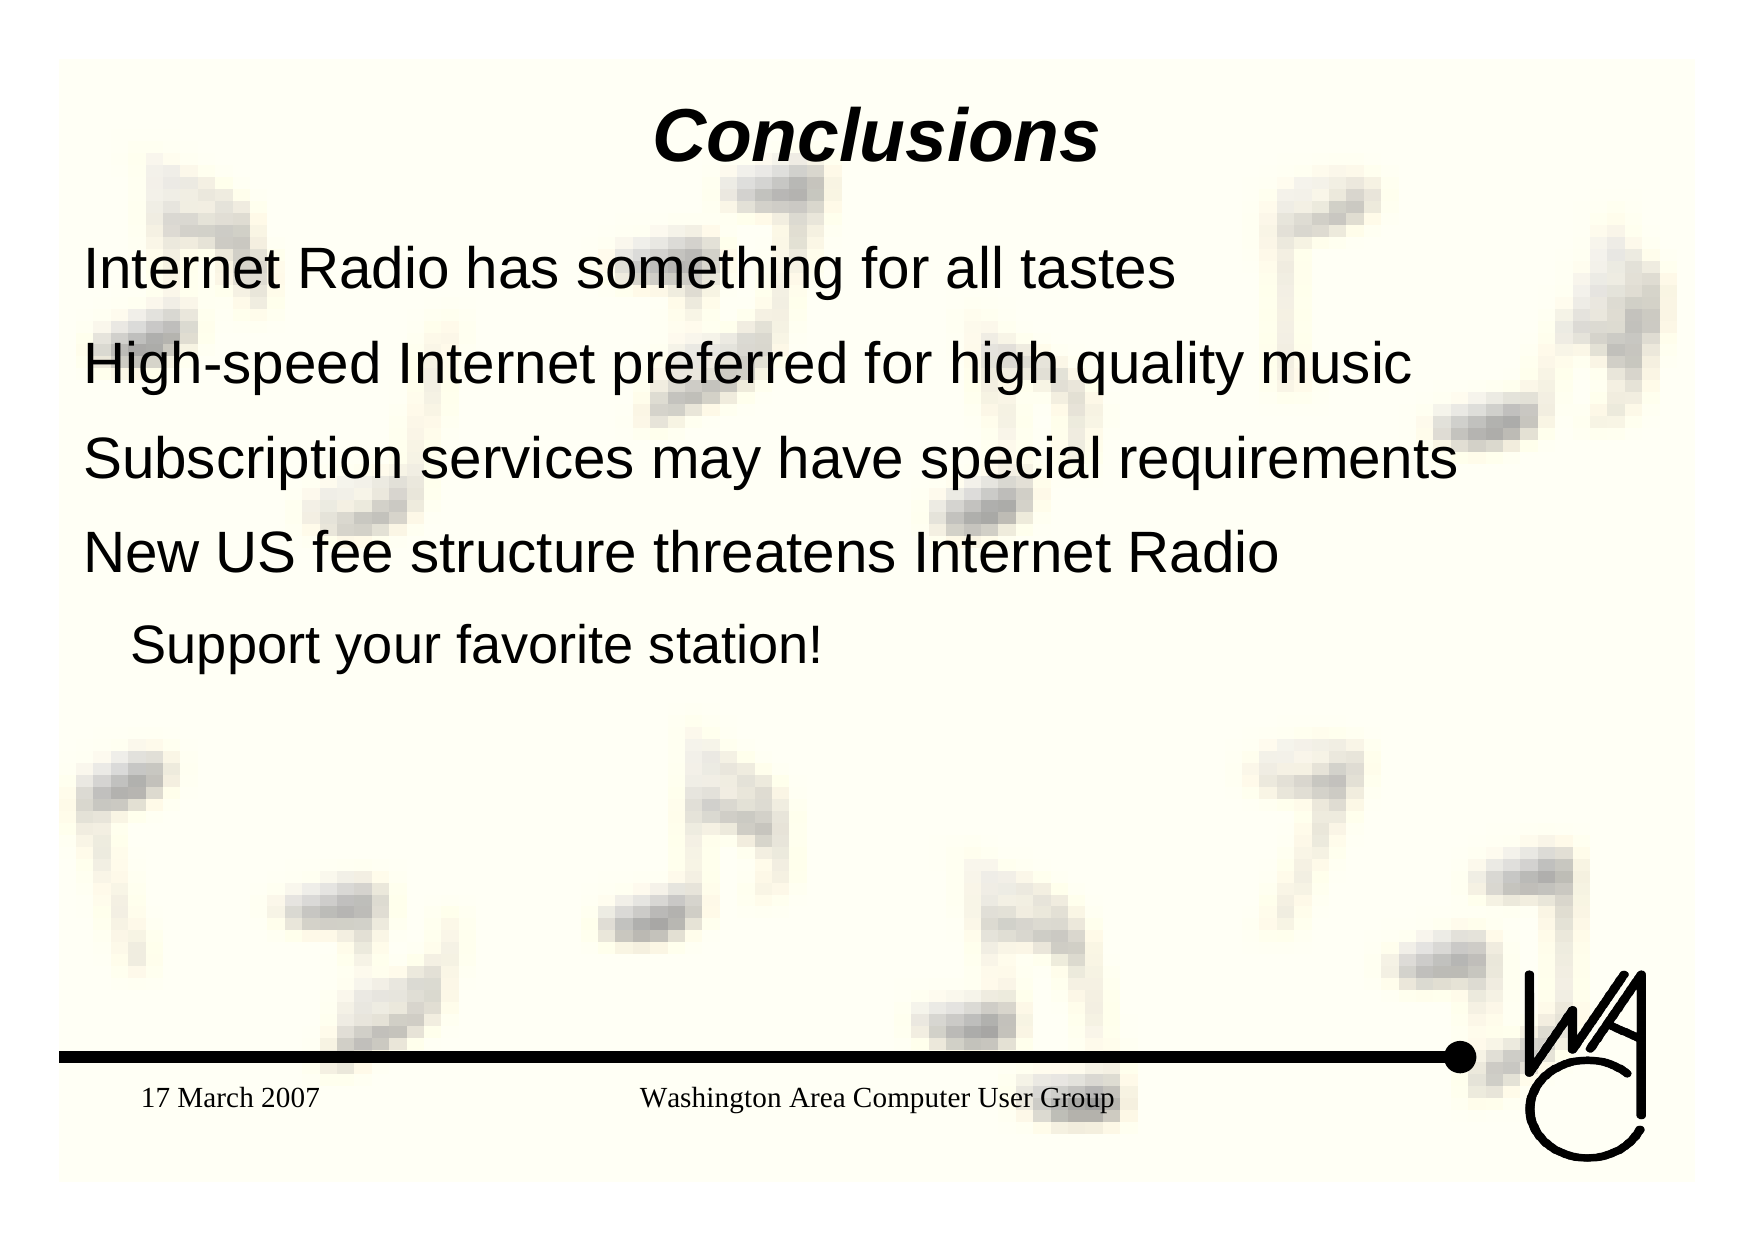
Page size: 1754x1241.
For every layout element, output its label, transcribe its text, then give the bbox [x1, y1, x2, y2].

list Internet Radio has something for all tastes High-speed Internet preferred for high quality music Subscription services may have special requirements New US fee structure threatens Internet Radio Support your favorite station! [71, 236, 1695, 1004]
title Conclusions [59, 64, 1695, 207]
picture [1522, 1004, 1648, 1162]
